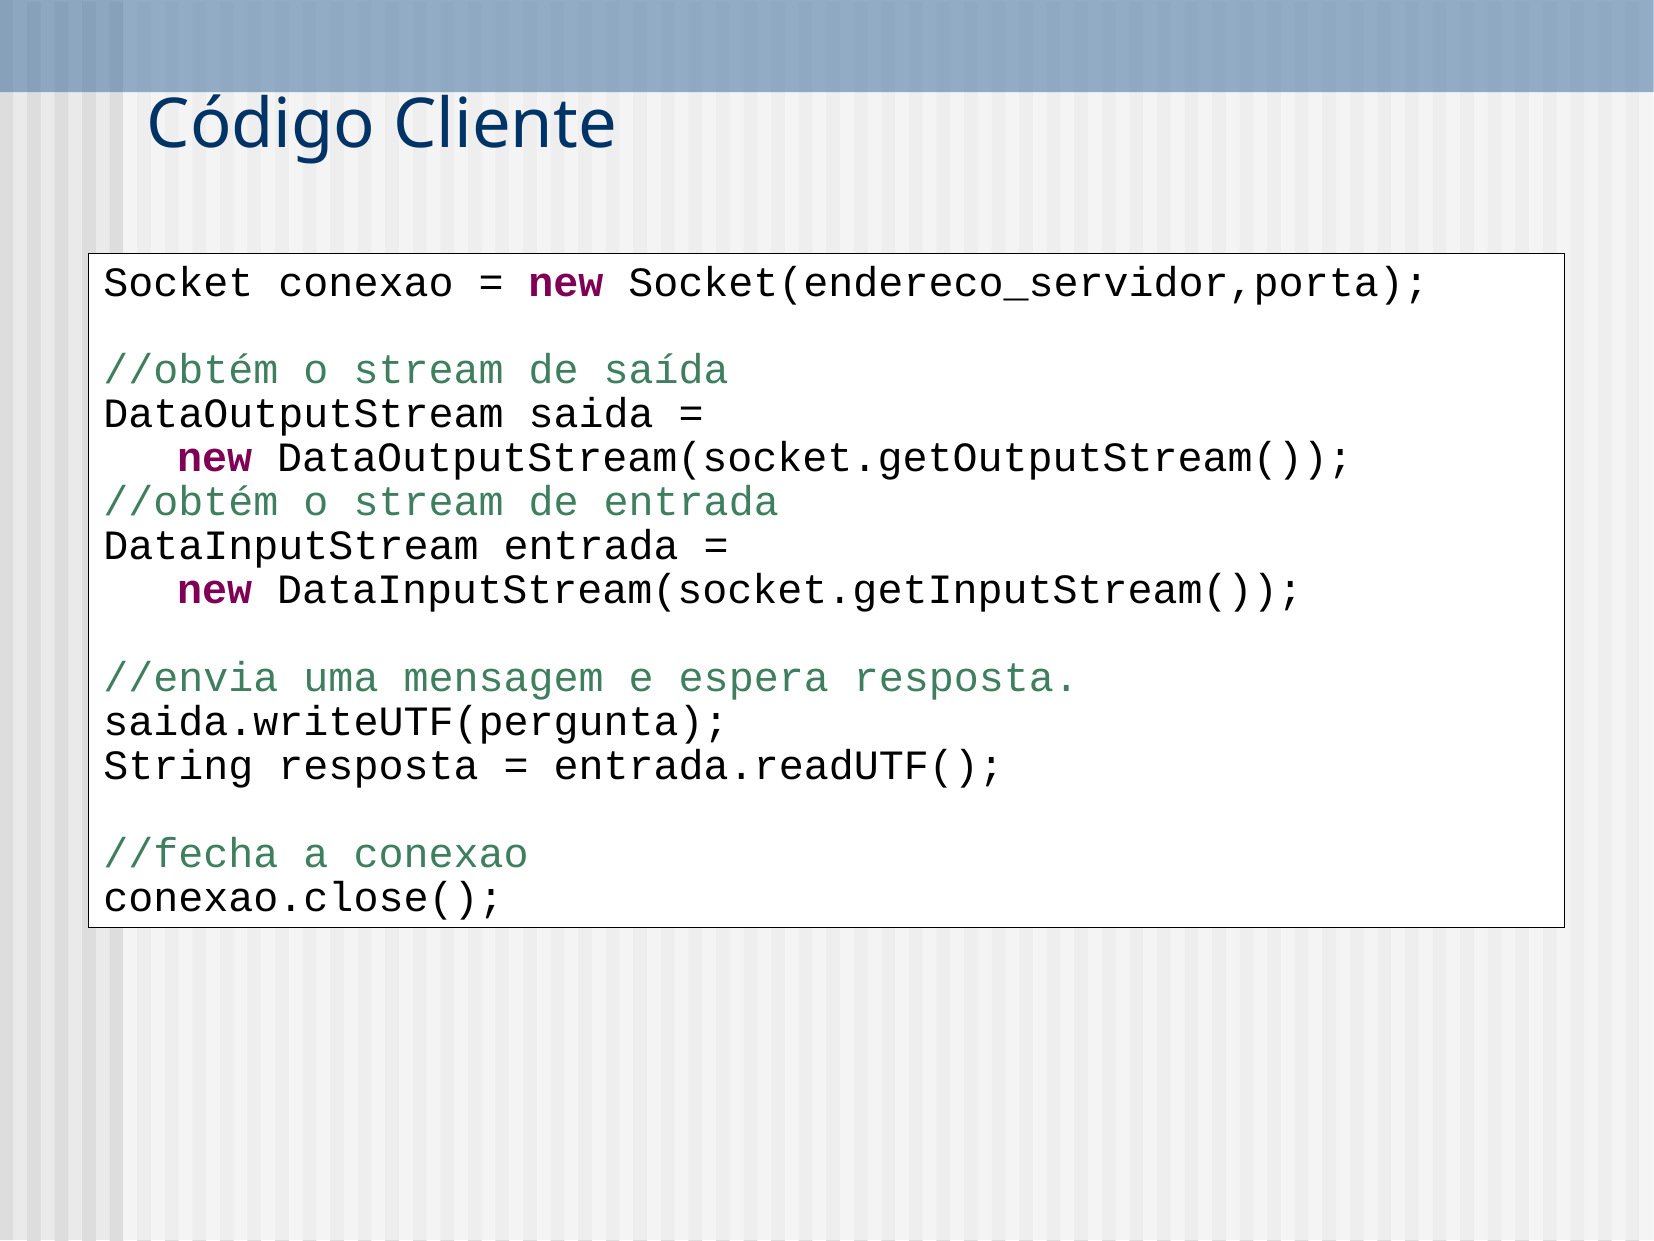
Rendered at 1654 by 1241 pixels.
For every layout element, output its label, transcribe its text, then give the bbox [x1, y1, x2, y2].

title Código Cliente [146, 29, 1536, 212]
text_box Socket conexao = new Socket(endereco_servidor,porta); //obtém o stream de saída DataOutputStream saida = new DataOutputStream(socket.getOutputStream()); //obtém o stream de entrada DataInputStream entrada = new DataInputStream(socket.getInputStream()); //envia uma mensagem e espera resposta. saida.writeUTF(pergunta); String resposta = entrada.readUTF(); //fecha a conexao conexao.close(); [88, 253, 1565, 905]
